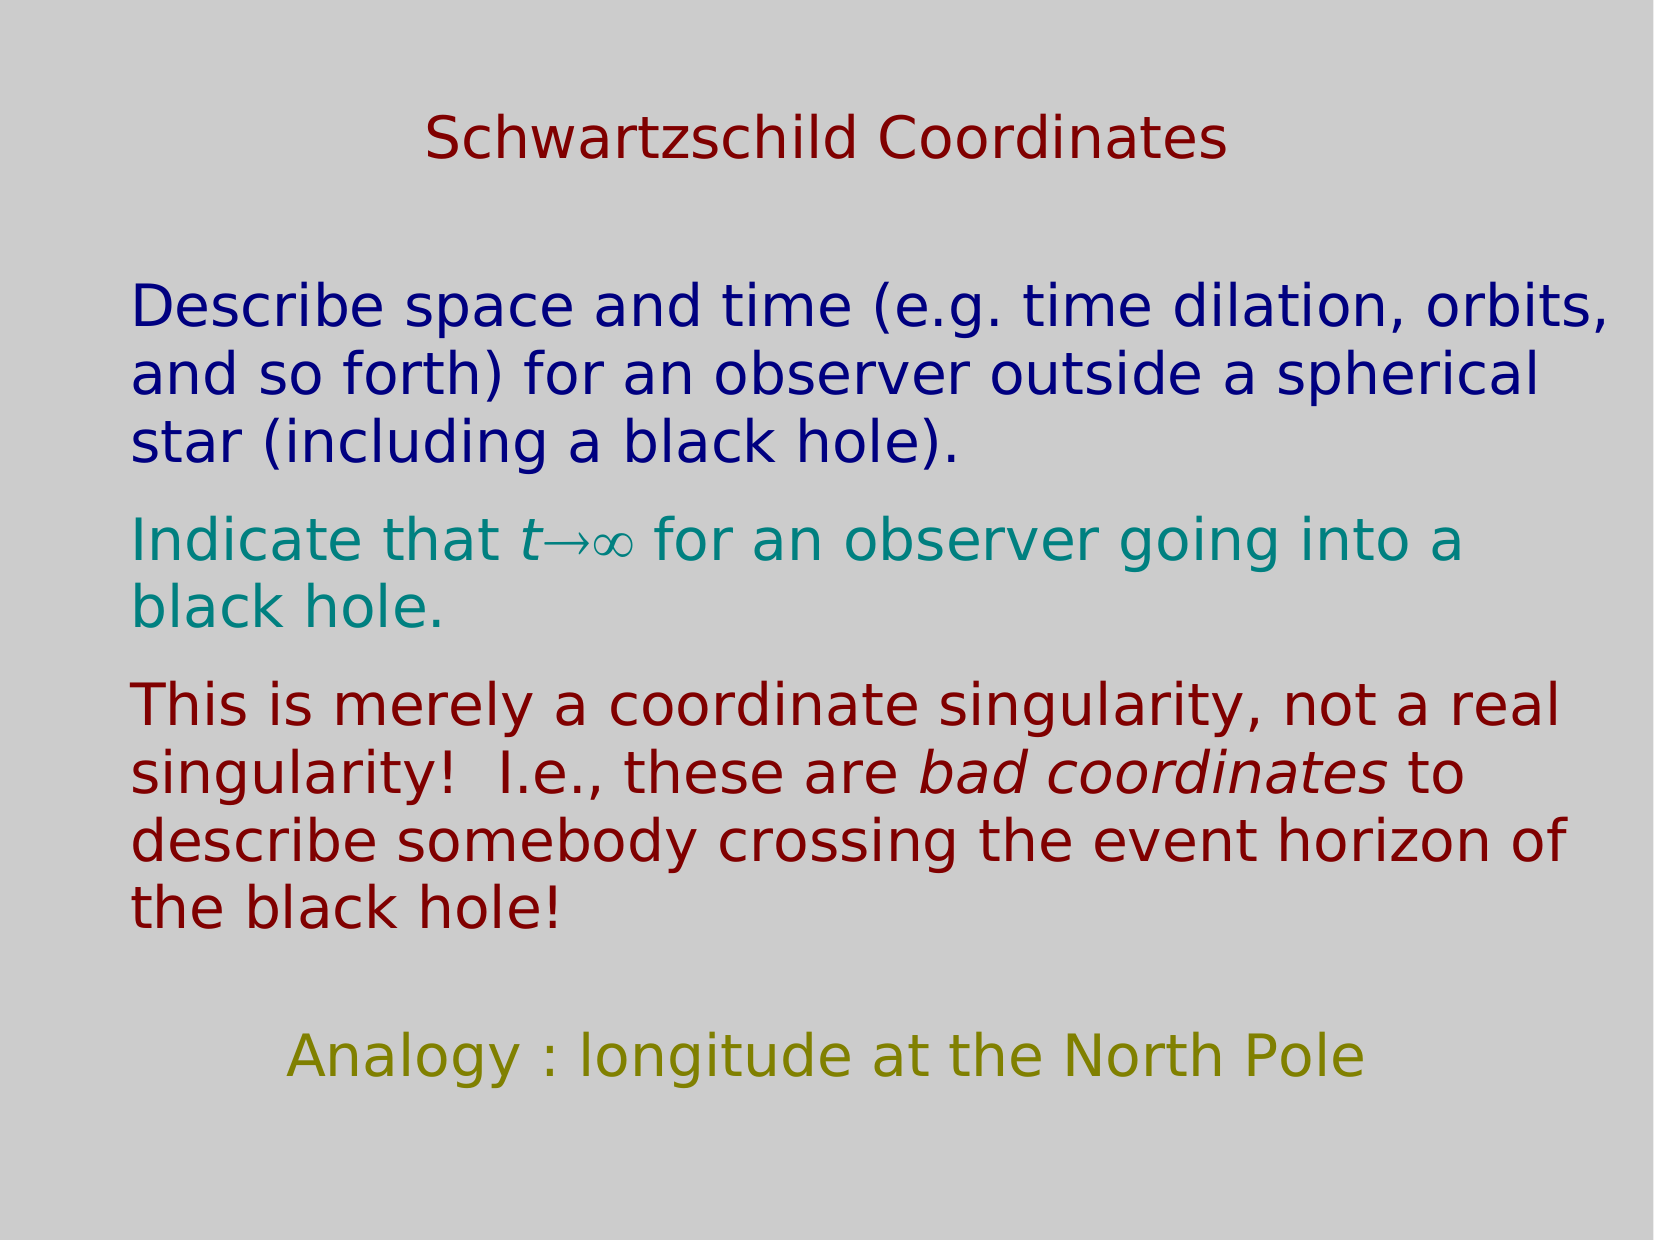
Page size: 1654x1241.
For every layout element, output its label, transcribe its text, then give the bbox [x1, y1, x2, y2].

text_box Schwartzschild Coordinates [406, 93, 1248, 183]
text_box Describe space and time (e.g. time dilation, orbits, and so forth) for an observer outside a spherical star (including a black hole). Indicate that t∞ for an observer going into a black hole. This is merely a coordinate singularity, not a real singularity! I.e., these are bad coordinates to describe somebody crossing the event horizon of the black hole! [112, 262, 1630, 958]
text_box Analogy : longitude at the North Pole [268, 1012, 1386, 1102]
